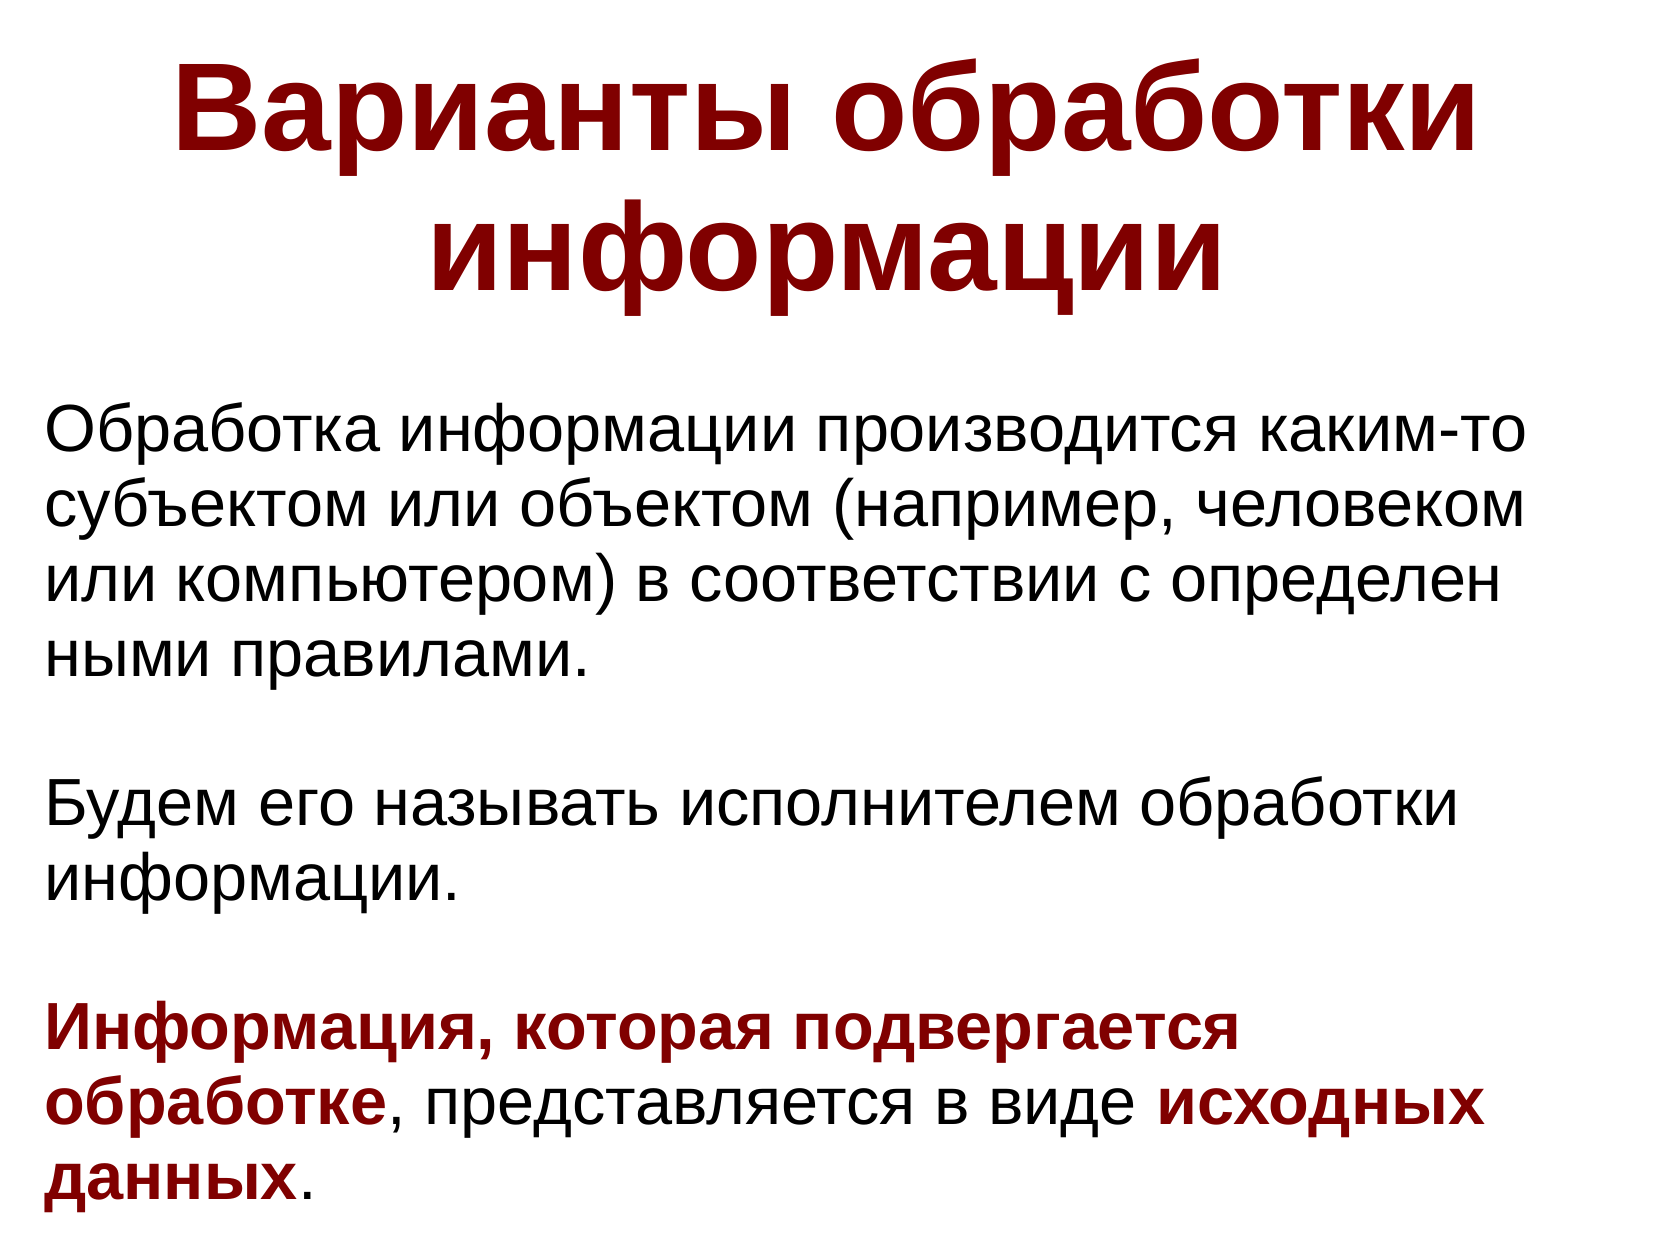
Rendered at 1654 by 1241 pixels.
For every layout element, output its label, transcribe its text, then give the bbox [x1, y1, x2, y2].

text_box Варианты обработки информации Обработка информации производится каким-то субъектом или объектом (например, человеком или компьютером) в соответствии с определен­ными правилами. Будем его называть исполнителем обработки информации. Информация, которая подвергается обработке, представляется в виде исходных данных. [29, 29, 1625, 1222]
